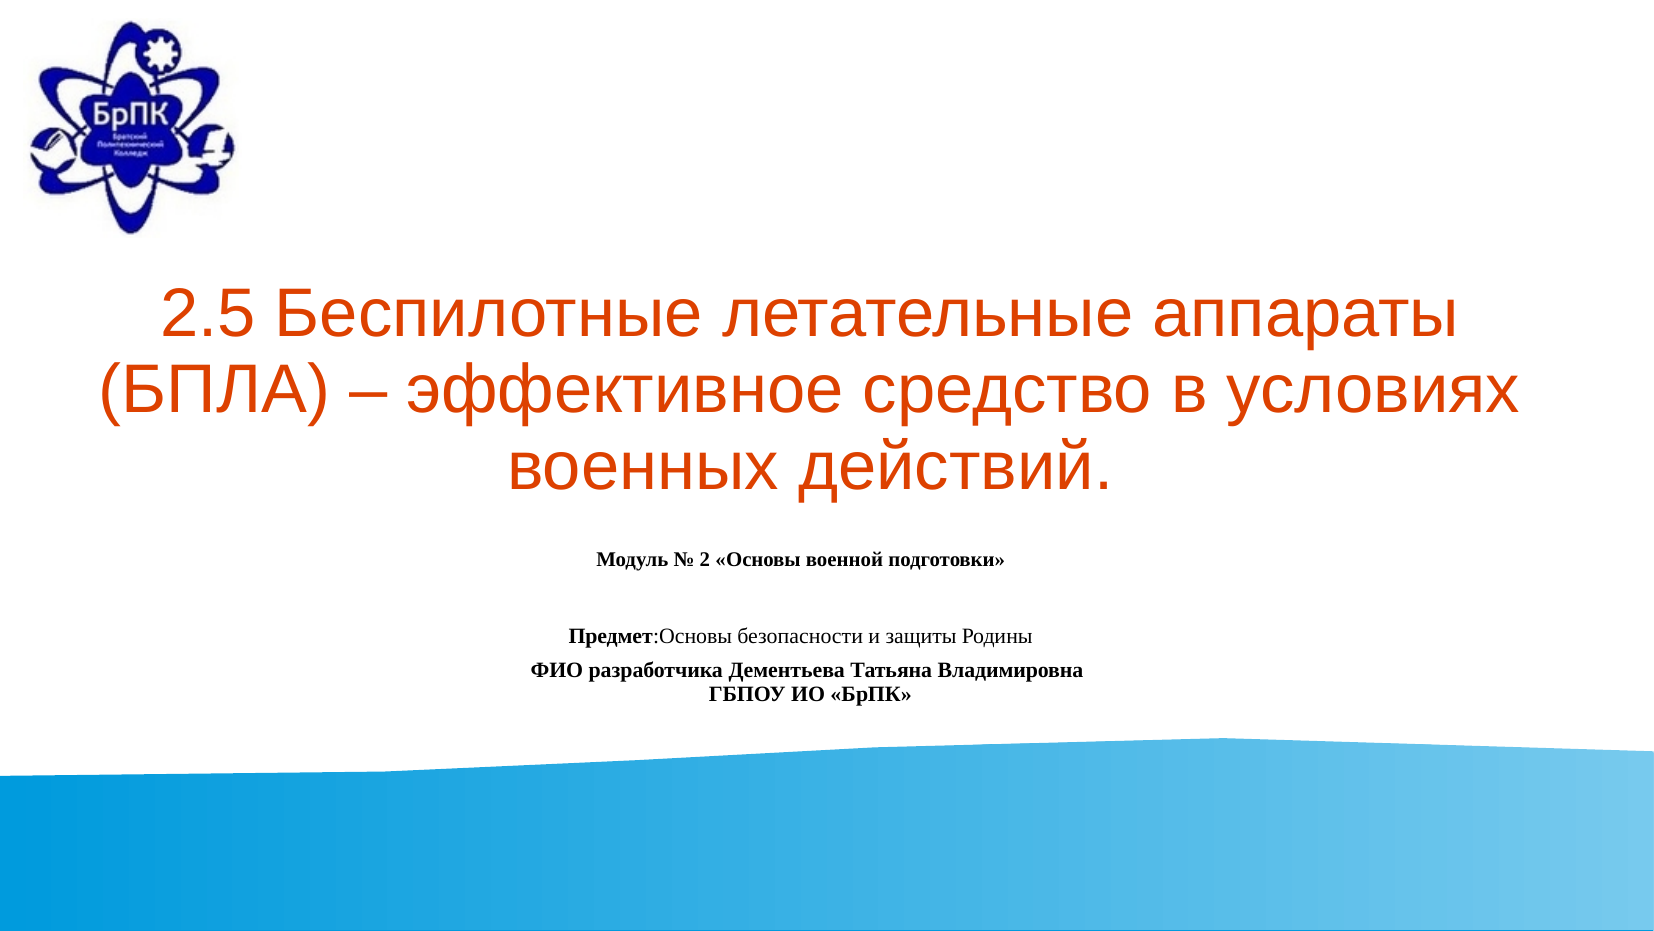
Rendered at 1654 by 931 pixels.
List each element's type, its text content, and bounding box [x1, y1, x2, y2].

picture [23, 18, 242, 238]
title 2.5 Беспилотные летательные аппараты (БПЛА) – эффективное средство в условиях военных действий. Модуль № 2 «Основы военной подготовки» Предмет:Основы безопасности и защиты Родины ФИО разработчика Дементьева Татьяна Владимировна ГБПОУ ИО «БрПК» [72, 237, 1549, 743]
